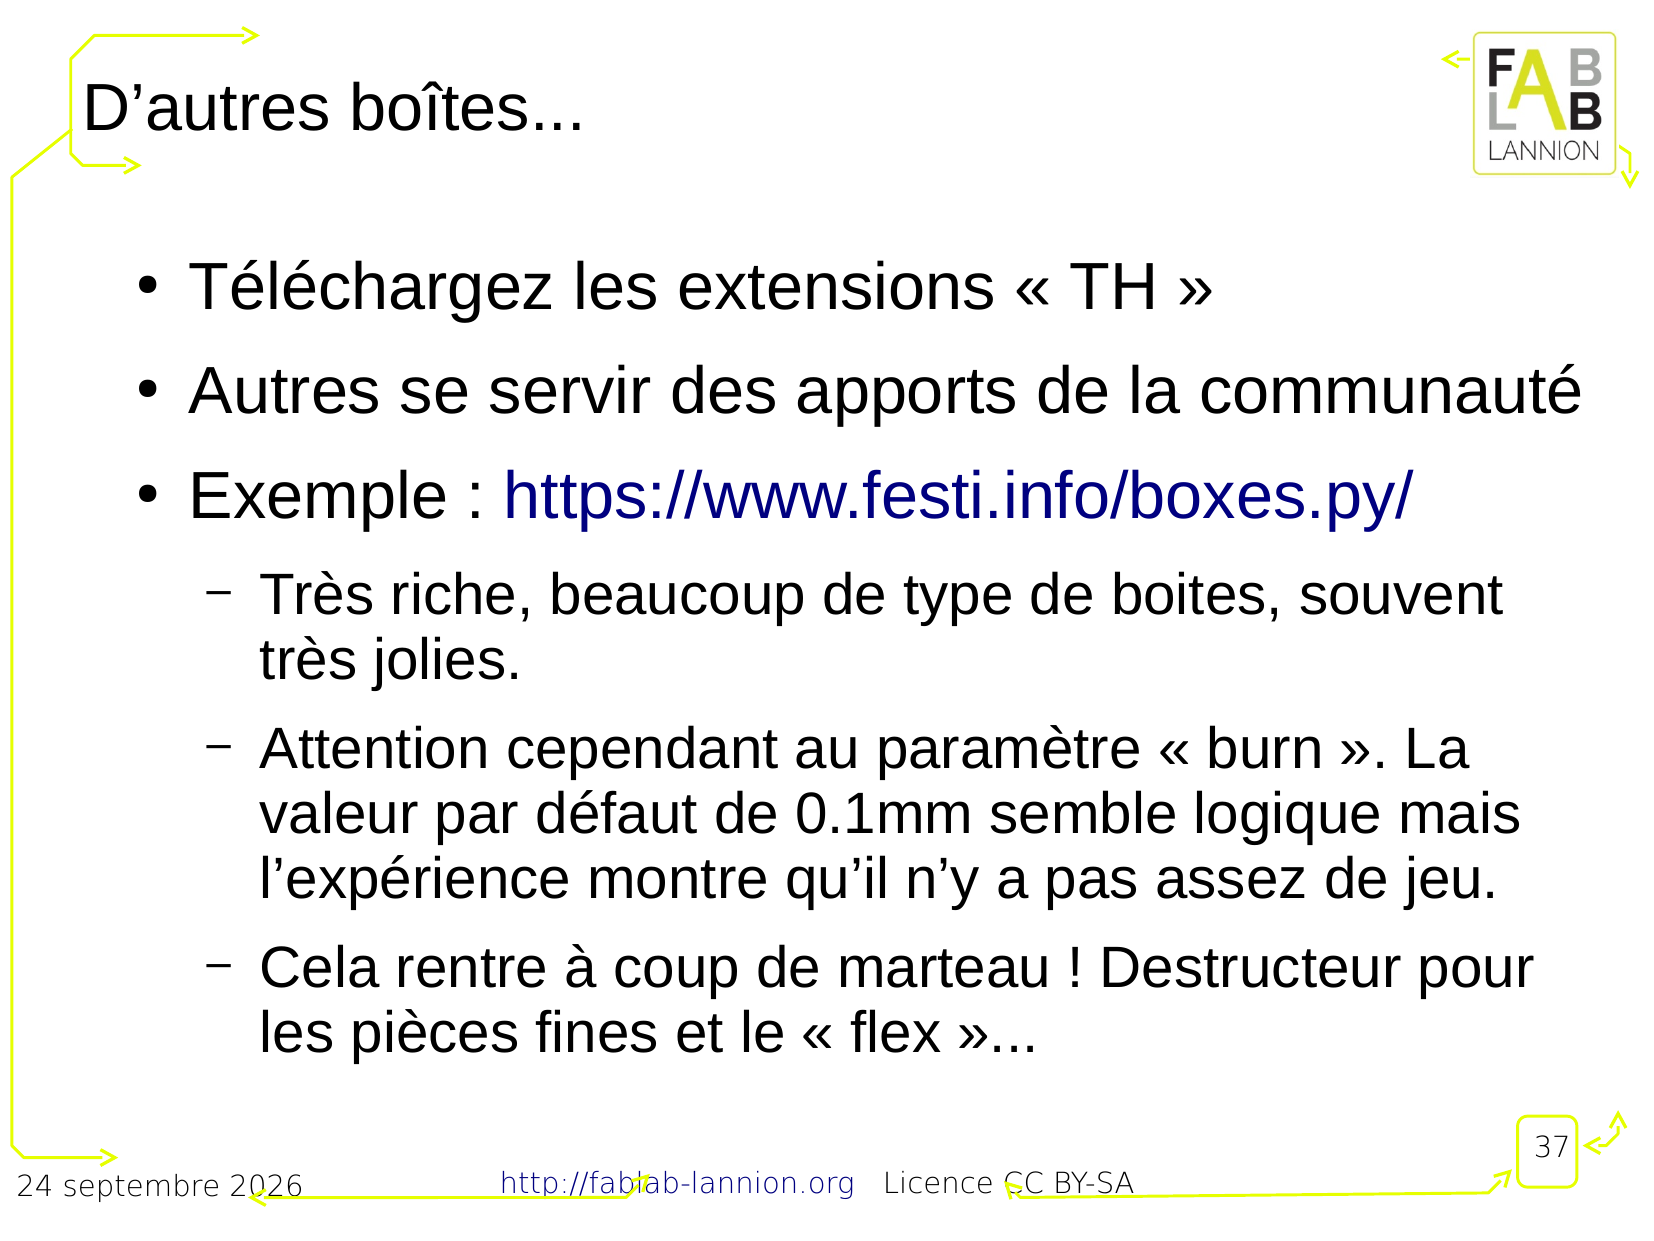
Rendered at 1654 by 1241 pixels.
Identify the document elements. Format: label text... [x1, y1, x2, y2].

title D’autres boîtes... [82, 49, 1441, 166]
list Téléchargez les extensions « TH » Autres se servir des apports de la communauté Exemple : https://www.festi.info/boxes.py/ Très riche, beaucoup de type de boites, souvent très jolies. Attention cependant au paramètre « burn ». La valeur par défaut de 0.1mm semble logique mais l’expérience montre qu’il n’y a pas assez de jeu. Cela rentre à coup de marteau ! Destructeur pour les pièces fines et le « flex »... [118, 249, 1607, 969]
picture [1470, 29, 1619, 178]
